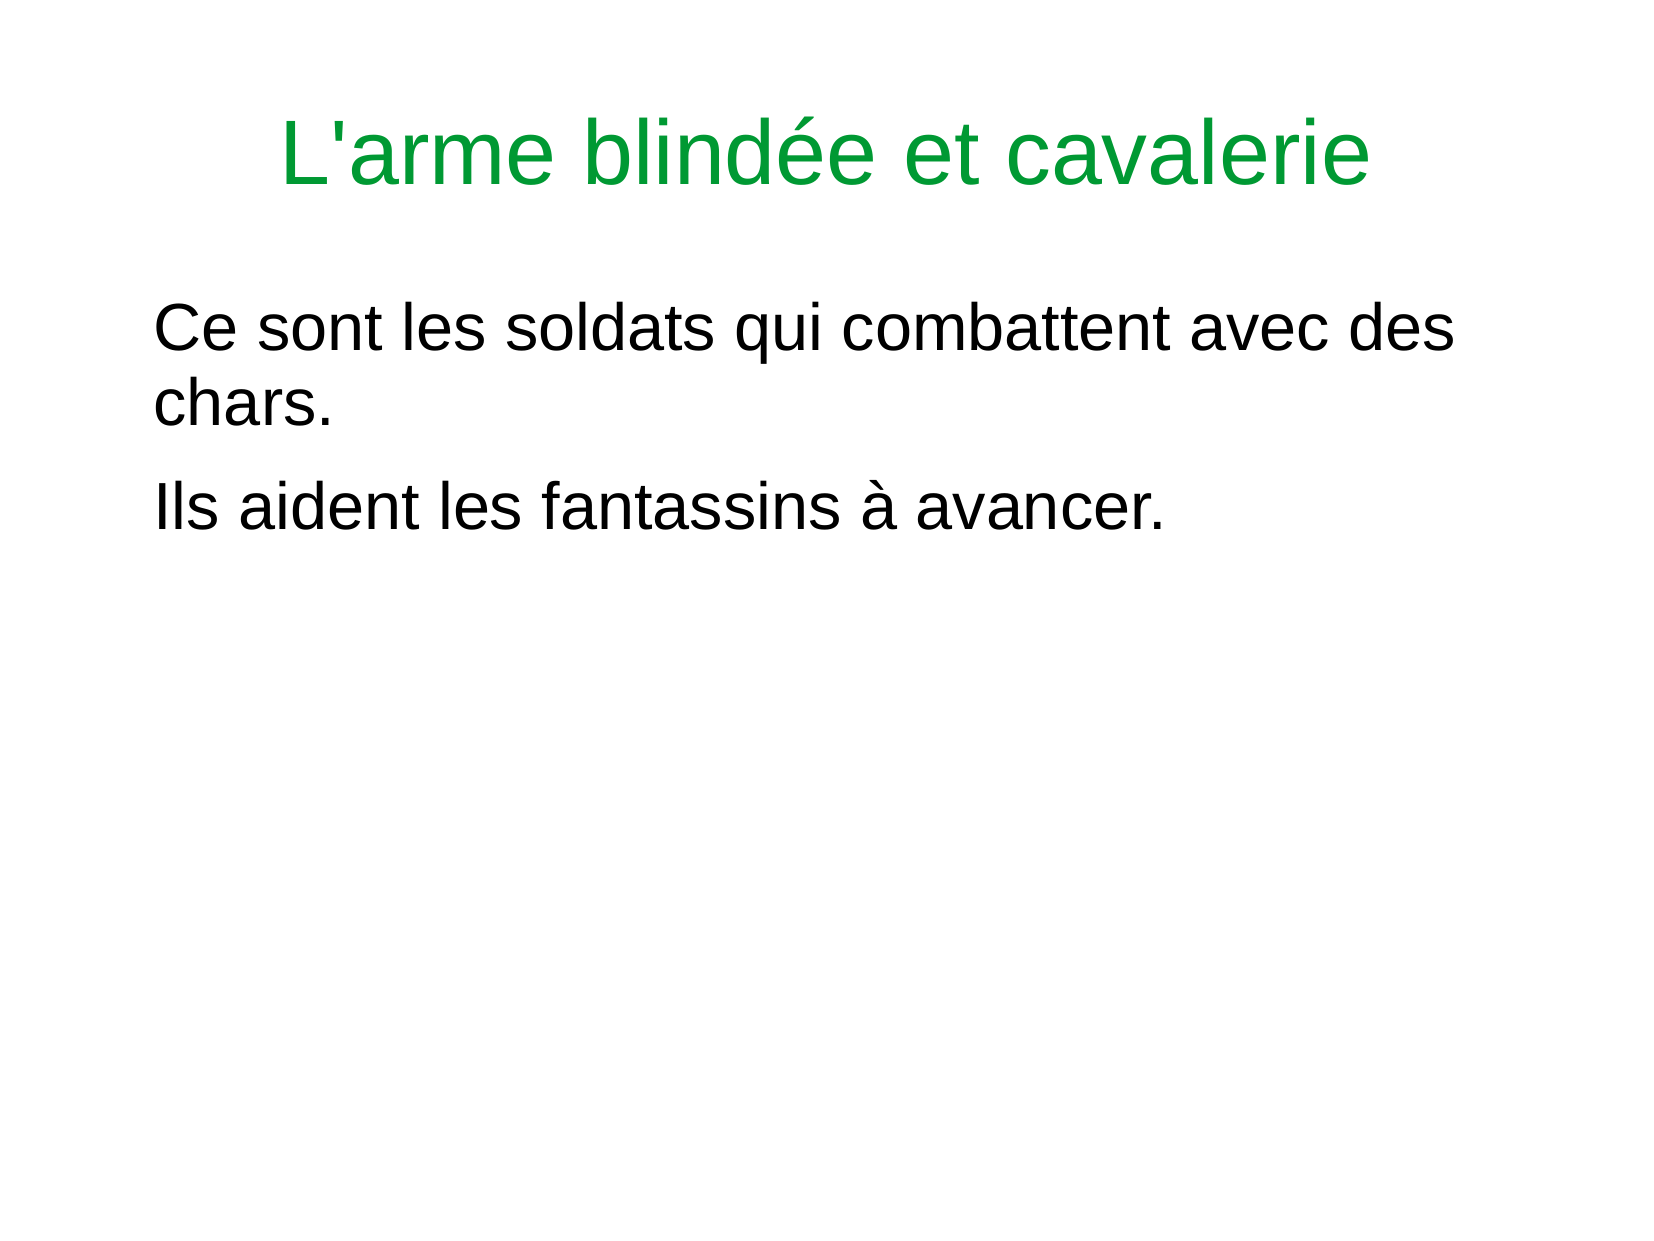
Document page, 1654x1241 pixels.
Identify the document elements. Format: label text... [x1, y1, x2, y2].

list Ce sont les soldats qui combattent avec des chars. Ils aident les fantassins à avancer. [82, 290, 1571, 1109]
title L'arme blindée et cavalerie [82, 49, 1571, 257]
